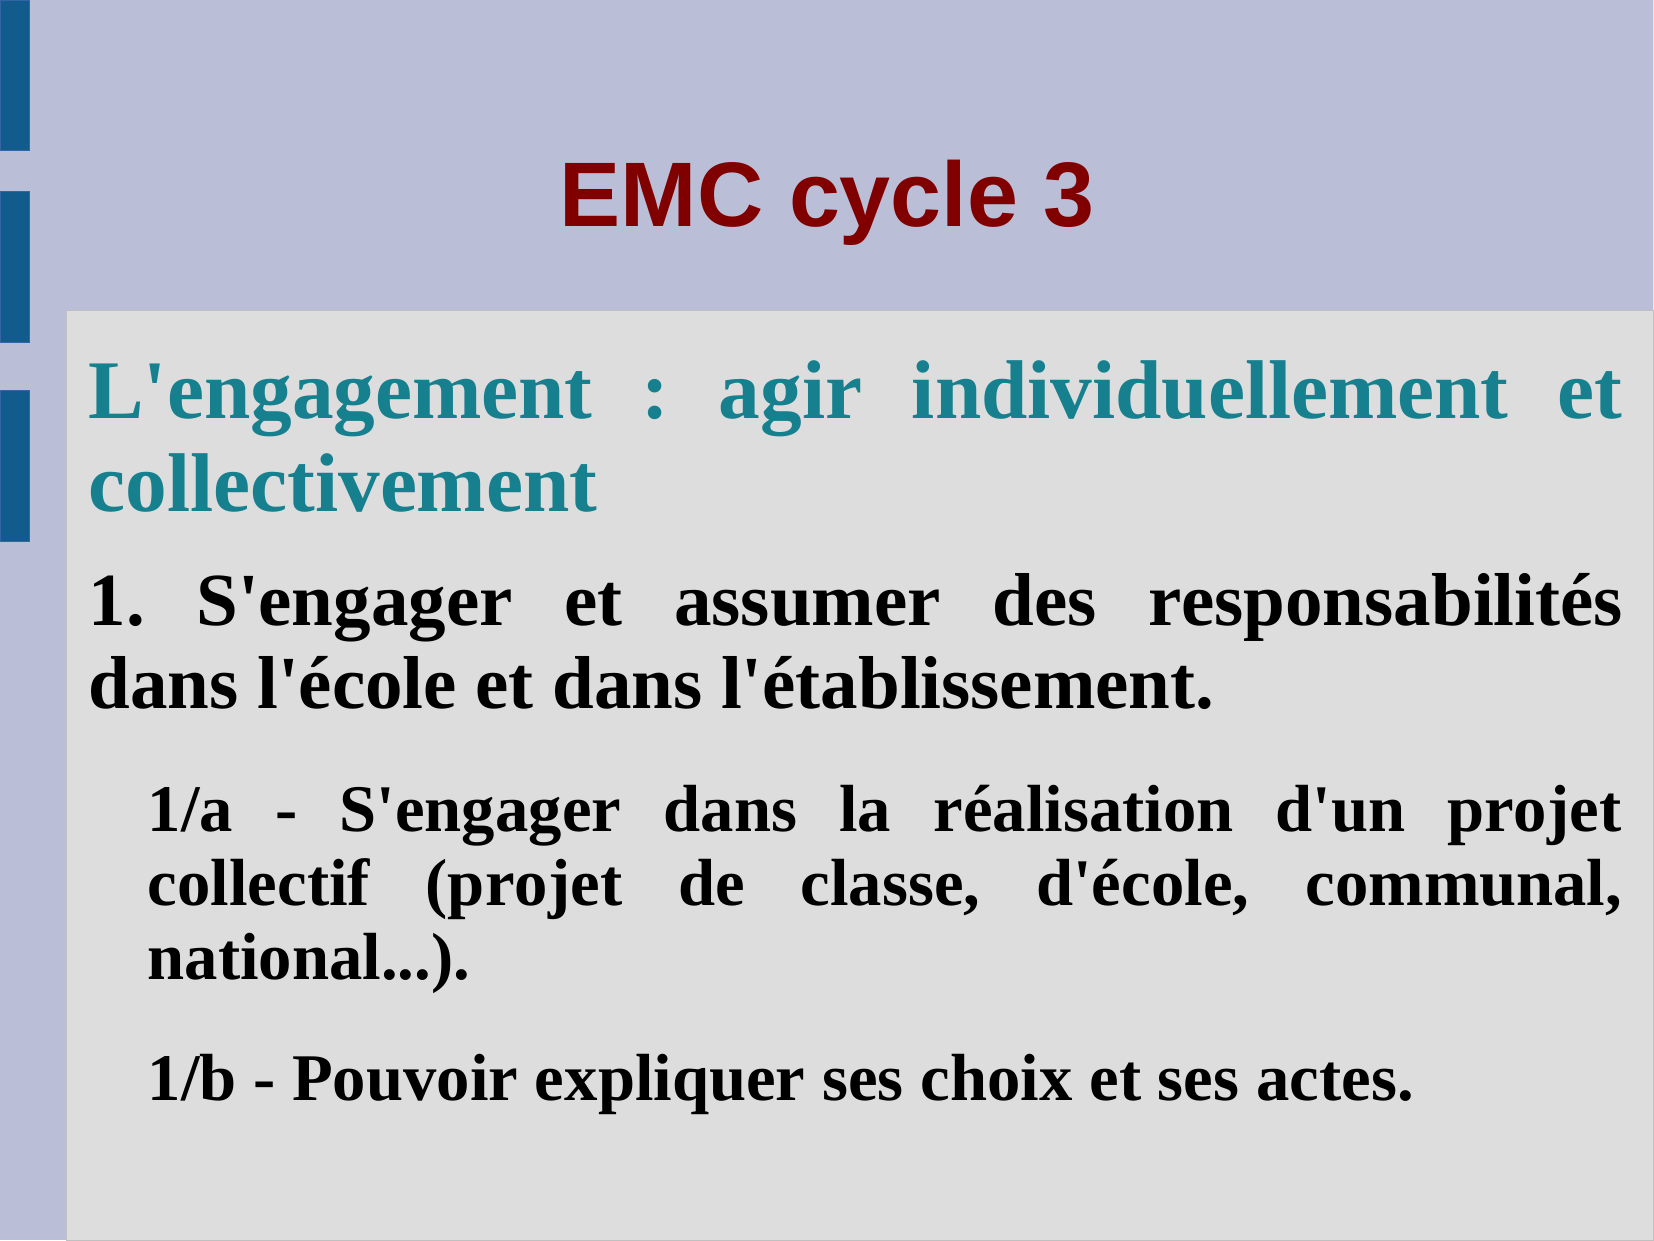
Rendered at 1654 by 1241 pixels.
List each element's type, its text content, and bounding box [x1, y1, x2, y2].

title EMC cycle 3 [121, 91, 1534, 299]
list L'engagement : agir individuellement et collectivement 1. S'engager et assumer des responsabilités dans l'école et dans l'établissement. 1/a - S'engager dans la réalisation d'un projet collectif (projet de classe, d'école, communal, national...). 1/b - Pouvoir expliquer ses choix et ses actes. [88, 344, 1625, 1211]
